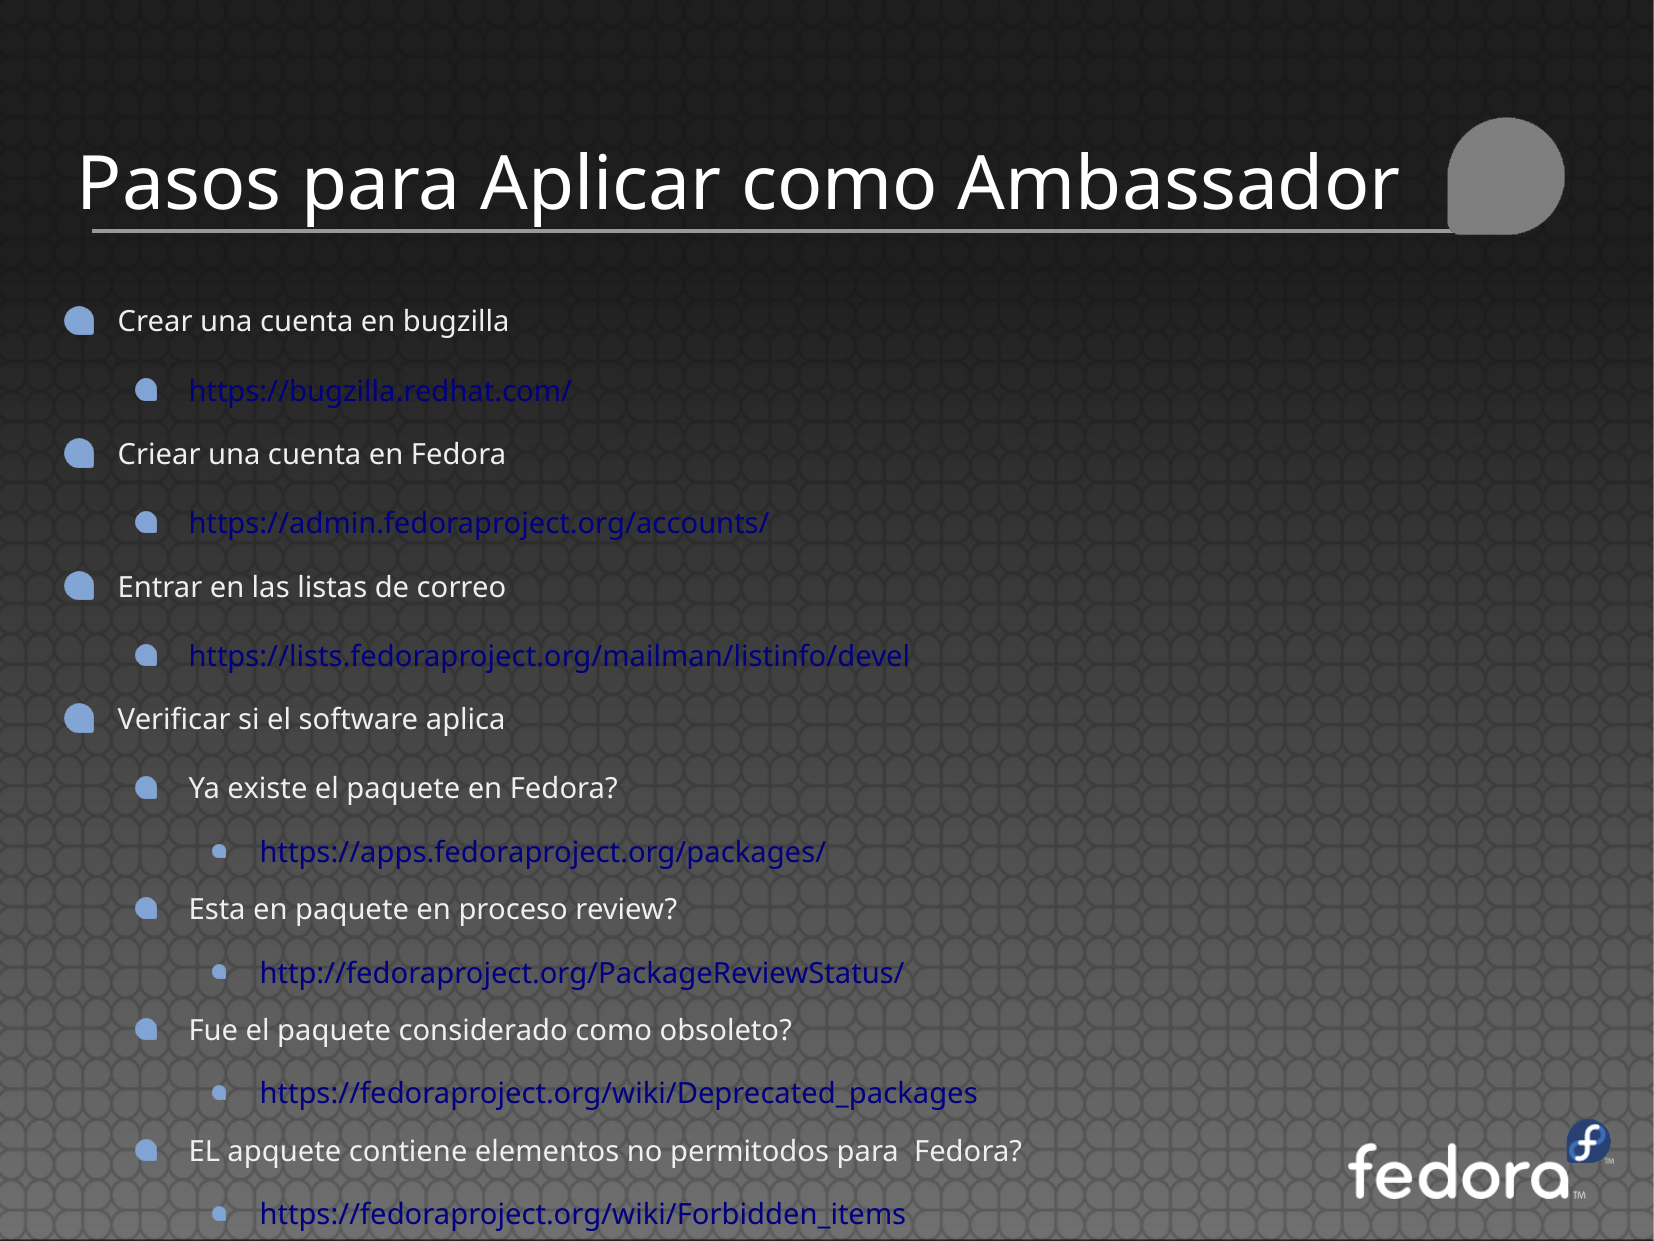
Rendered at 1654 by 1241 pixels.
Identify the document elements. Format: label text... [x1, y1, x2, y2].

title Pasos para Aplicar como Ambassador [76, 78, 1566, 283]
picture [0, 0, 1654, 1241]
list Crear una cuenta en bugzilla https://bugzilla.redhat.com/ Criear una cuenta en Fedora https://admin.fedoraproject.org/accounts/ Entrar en las listas de correo https://lists.fedoraproject.org/mailman/listinfo/devel Verificar si el software aplica Ya existe el paquete en Fedora? https://apps.fedoraproject.org/packages/ Esta en paquete en proceso review? http://fedoraproject.org/PackageReviewStatus/ Fue el paquete considerado como obsoleto? https://fedoraproject.org/wiki/Deprecated_packages EL apquete contiene elementos no permitodos para Fedora? https://fedoraproject.org/wiki/Forbidden_items [46, 300, 1536, 1203]
